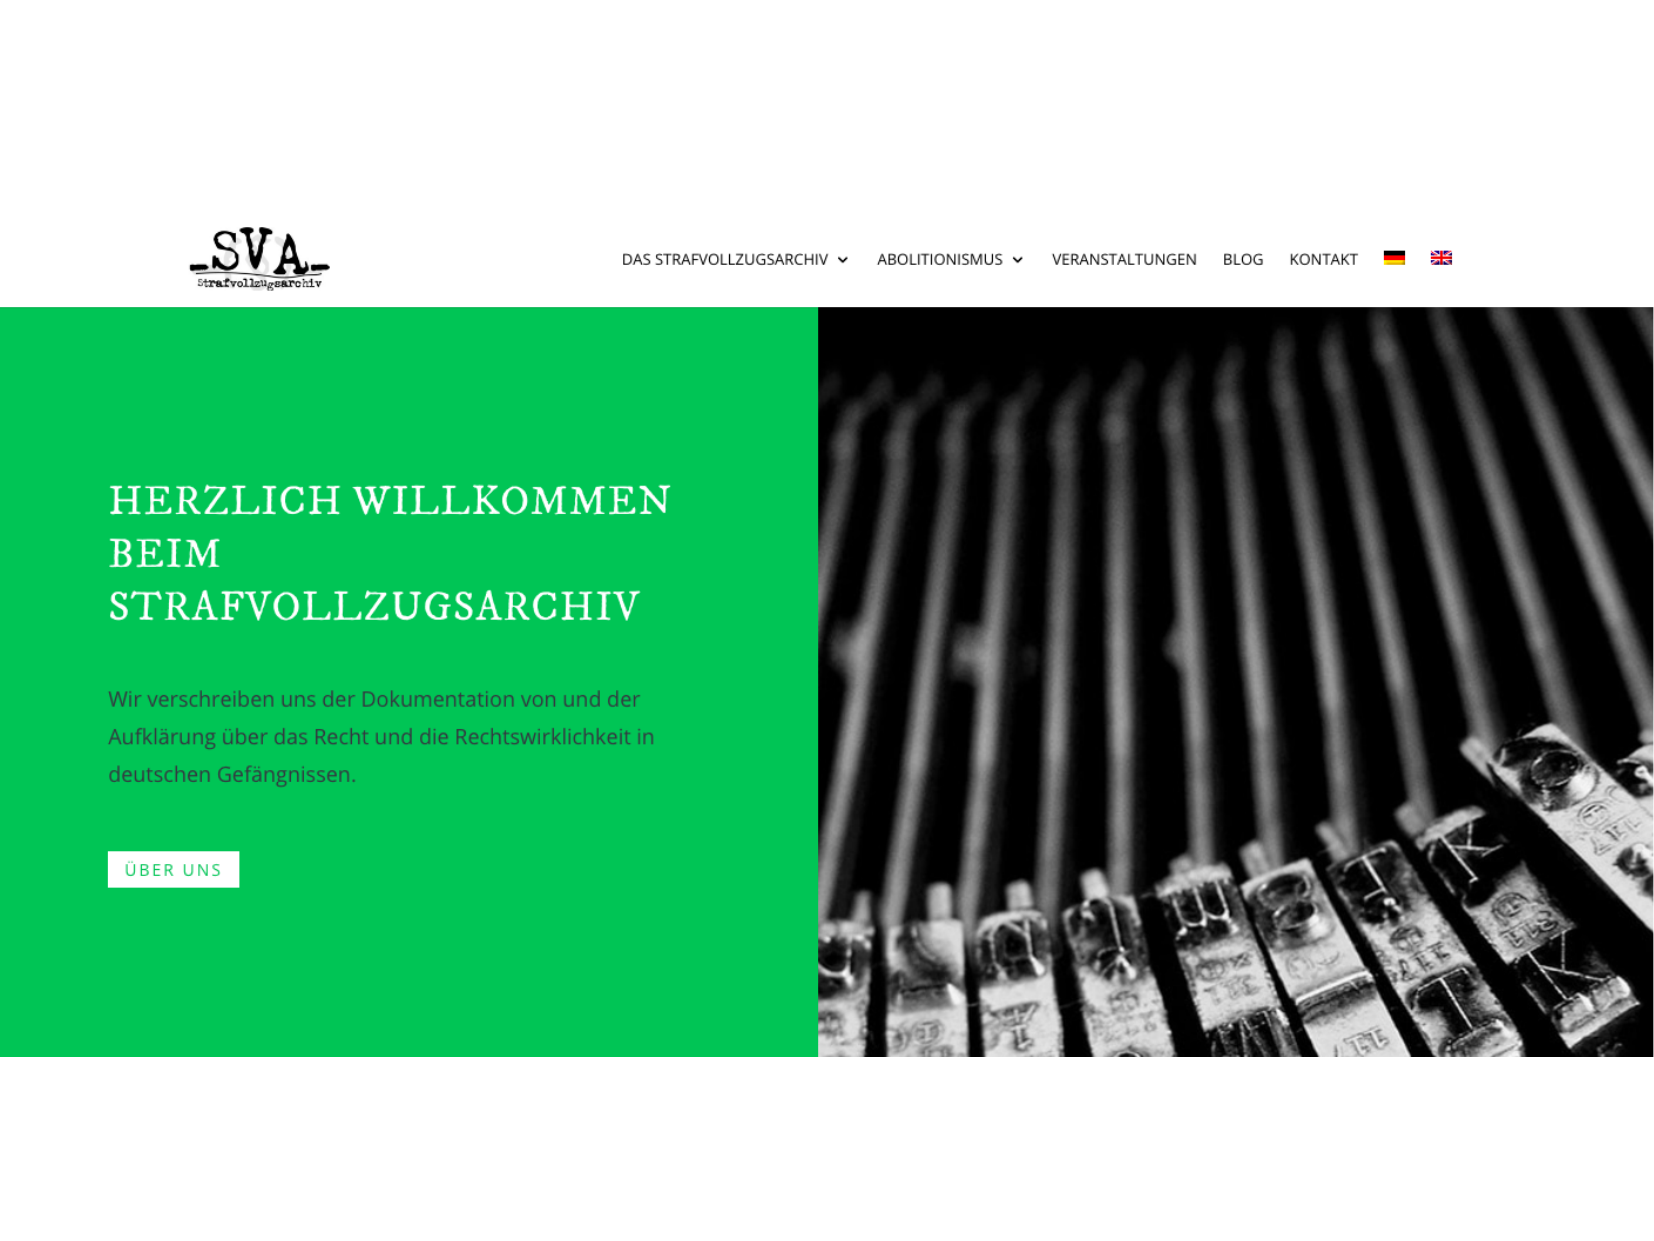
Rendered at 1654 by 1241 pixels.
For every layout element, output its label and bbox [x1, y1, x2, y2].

picture [0, 212, 1654, 1057]
